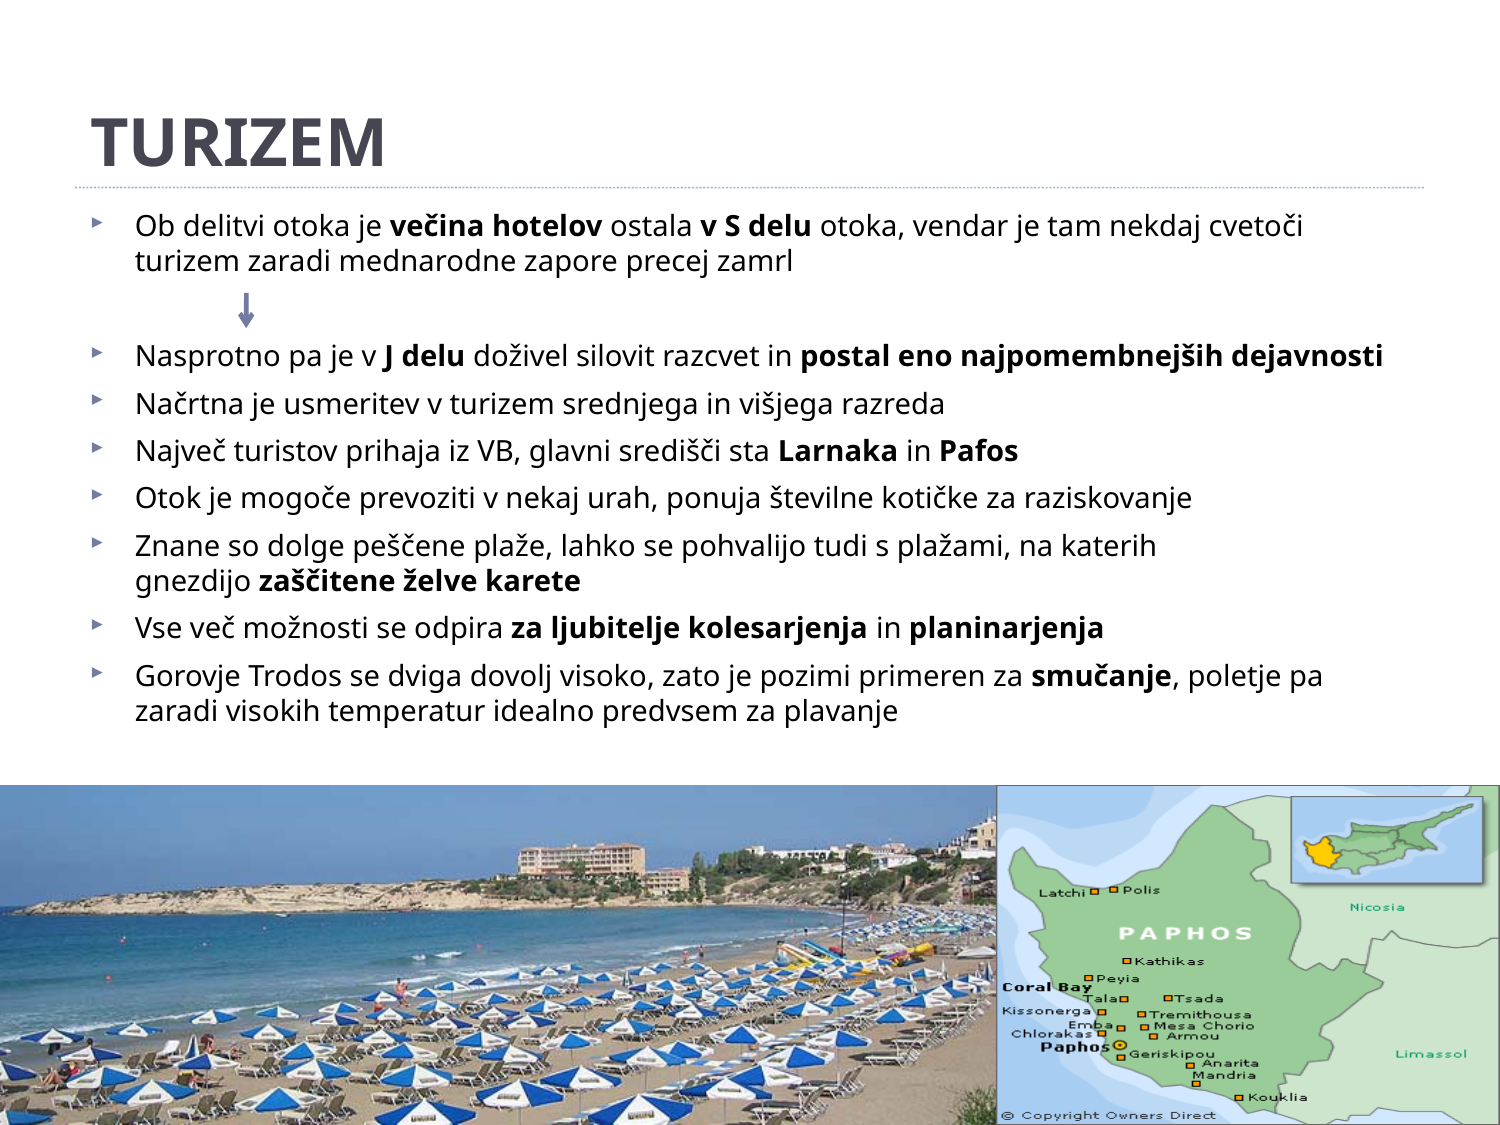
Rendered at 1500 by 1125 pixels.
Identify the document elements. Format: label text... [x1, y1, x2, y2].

list Ob delitvi otoka je večina hotelov ostala v S delu otoka, vendar je tam nekdaj cvetoči turizem zaradi mednarodne zapore precej zamrl Nasprotno pa je v J delu doživel silovit razcvet in postal eno najpomembnejših dejavnosti Načrtna je usmeritev v turizem srednjega in višjega razreda Največ turistov prihaja iz VB, glavni središči sta Larnaka in Pafos Otok je mogoče prevoziti v nekaj urah, ponuja številne kotičke za raziskovanje Znane so dolge peščene plaže, lahko se pohvalijo tudi s plažami, na katerih gnezdijo zaščitene želve karete Vse več možnosti se odpira za ljubitelje kolesarjenja in planinarjenja Gorovje Trodos se dviga dovolj visoko, zato je pozimi primeren za smučanje, poletje pa zaradi visokih temperatur idealno predvsem za plavanje [75, 200, 1425, 1010]
title TURIZEM [75, 24, 1425, 188]
picture [0, 785, 1500, 1125]
